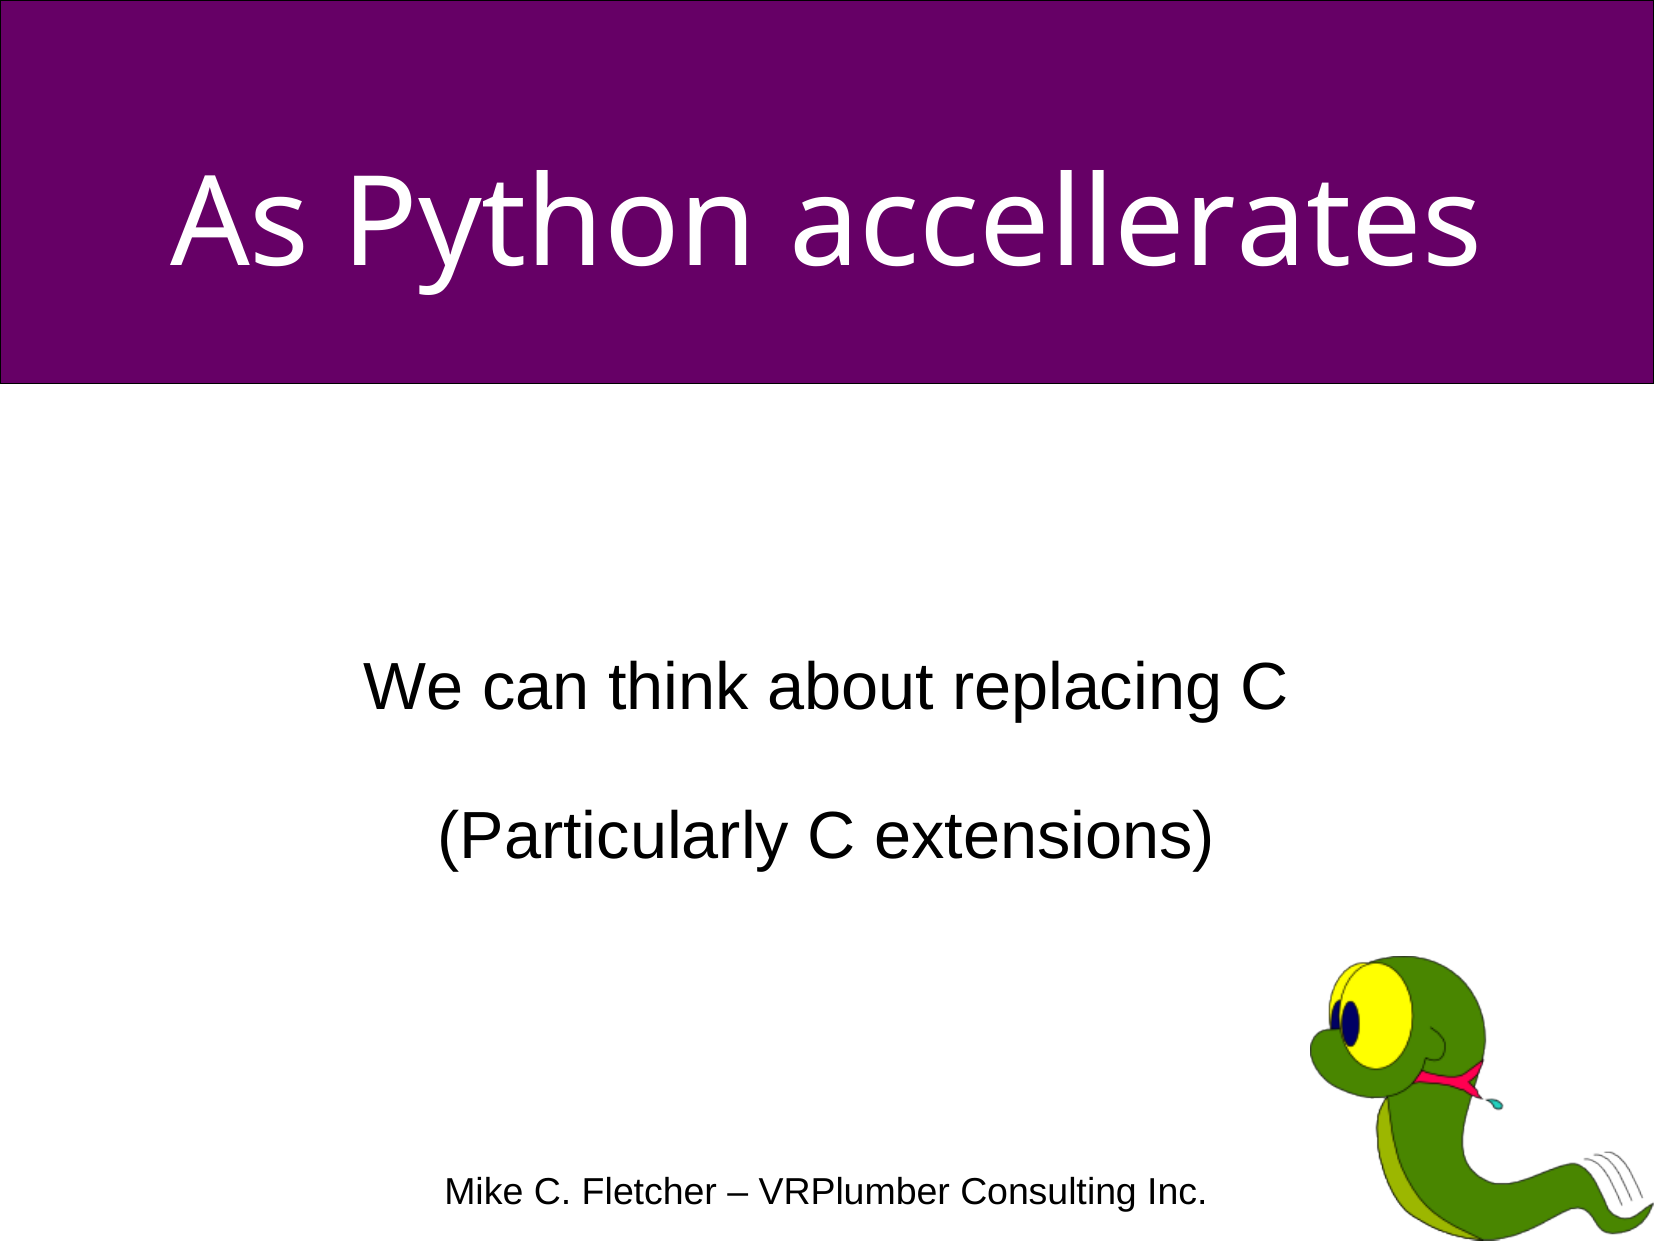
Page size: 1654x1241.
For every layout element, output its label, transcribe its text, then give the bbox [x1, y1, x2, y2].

picture [1310, 956, 1654, 1241]
subtitle We can think about replacing C (Particularly C extensions) [82, 420, 1571, 1102]
title As Python accellerates [82, 49, 1571, 384]
